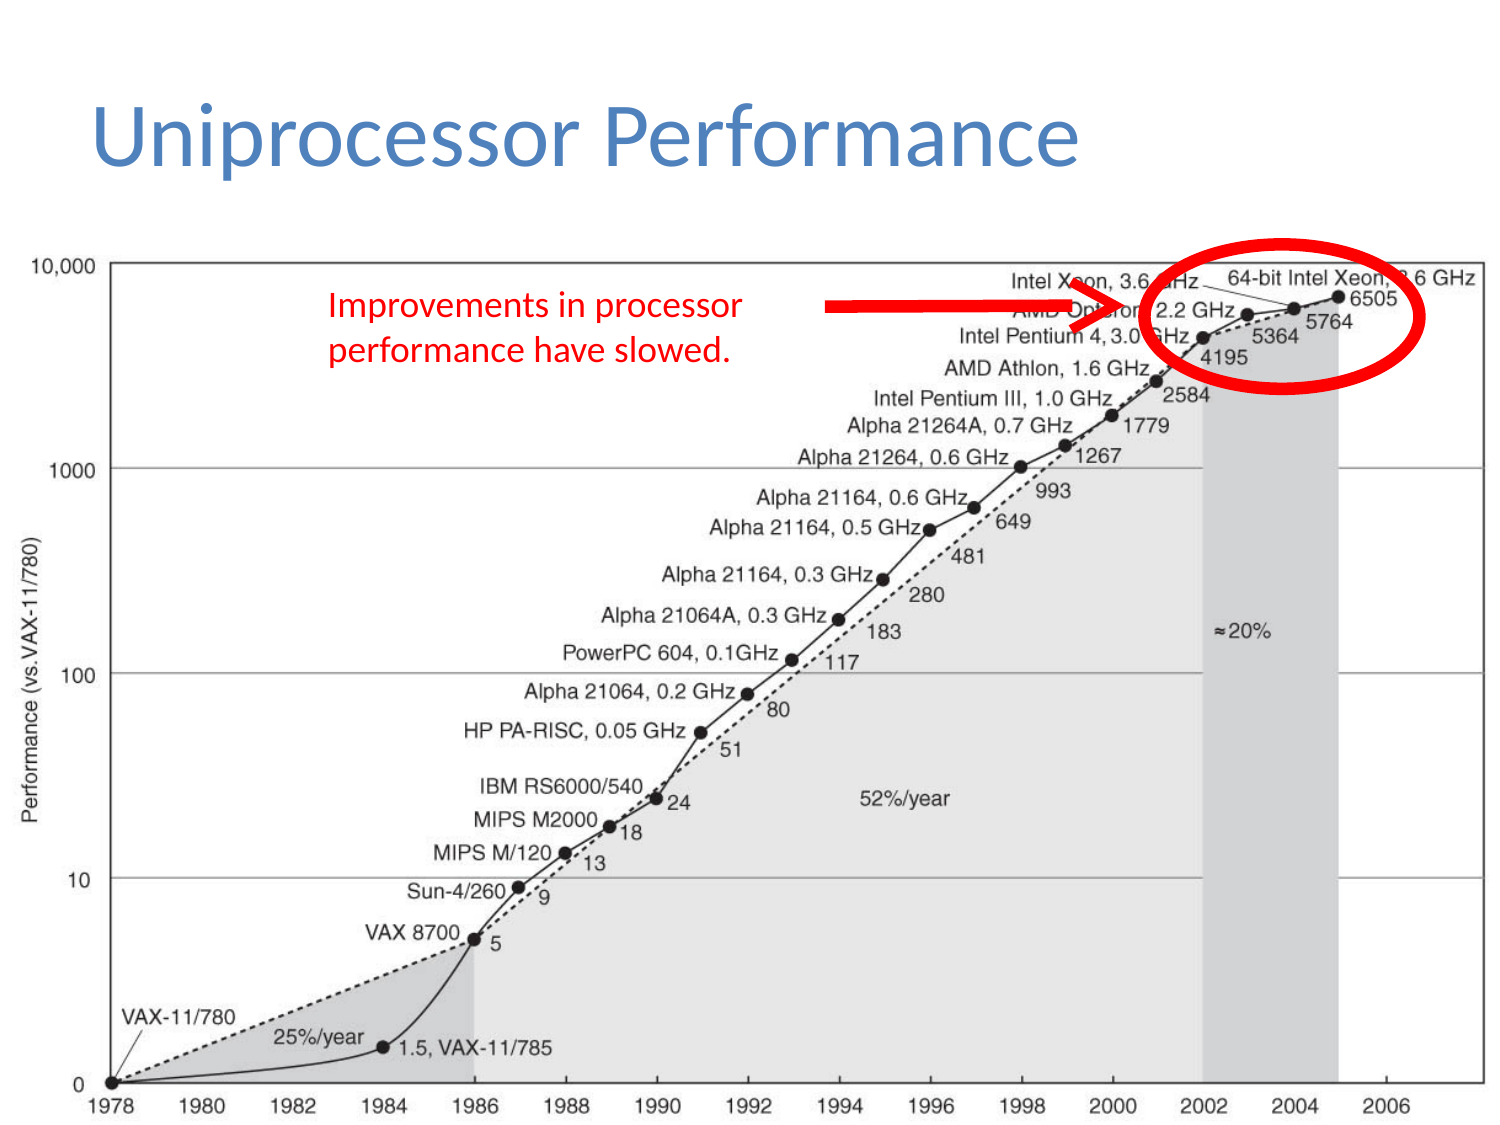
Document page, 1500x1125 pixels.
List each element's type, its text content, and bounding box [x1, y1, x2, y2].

text_box Improvements in processor performance have slowed. [313, 272, 768, 378]
picture [1151, 255, 1413, 382]
title Uniprocessor Performance [75, 45, 1425, 233]
picture [0, 255, 1500, 1125]
